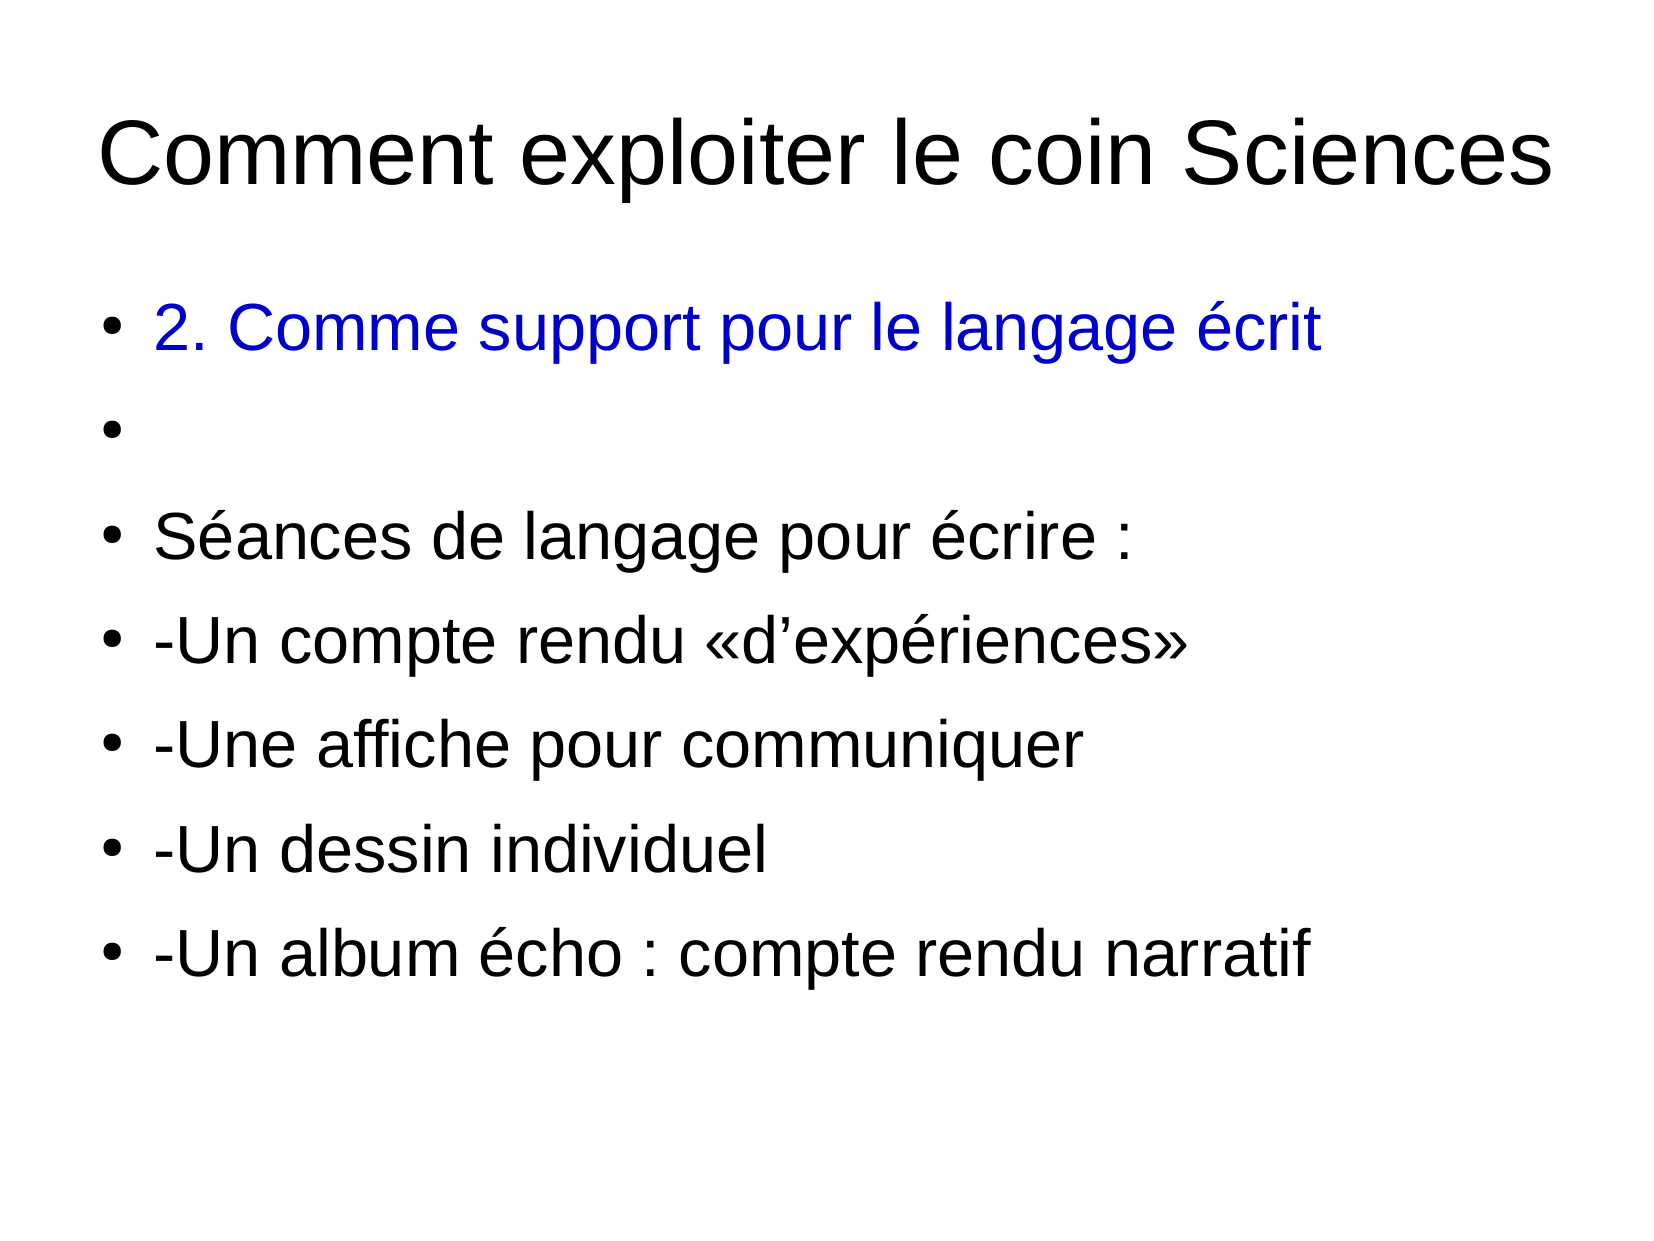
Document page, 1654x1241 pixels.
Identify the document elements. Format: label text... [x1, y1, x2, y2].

list 2. Comme support pour le langage écrit Séances de langage pour écrire : -Un compte rendu «d’expériences» -Une affiche pour communiquer -Un dessin individuel -Un album écho : compte rendu narratif [82, 290, 1571, 1109]
title Comment exploiter le coin Sciences [82, 49, 1571, 257]
